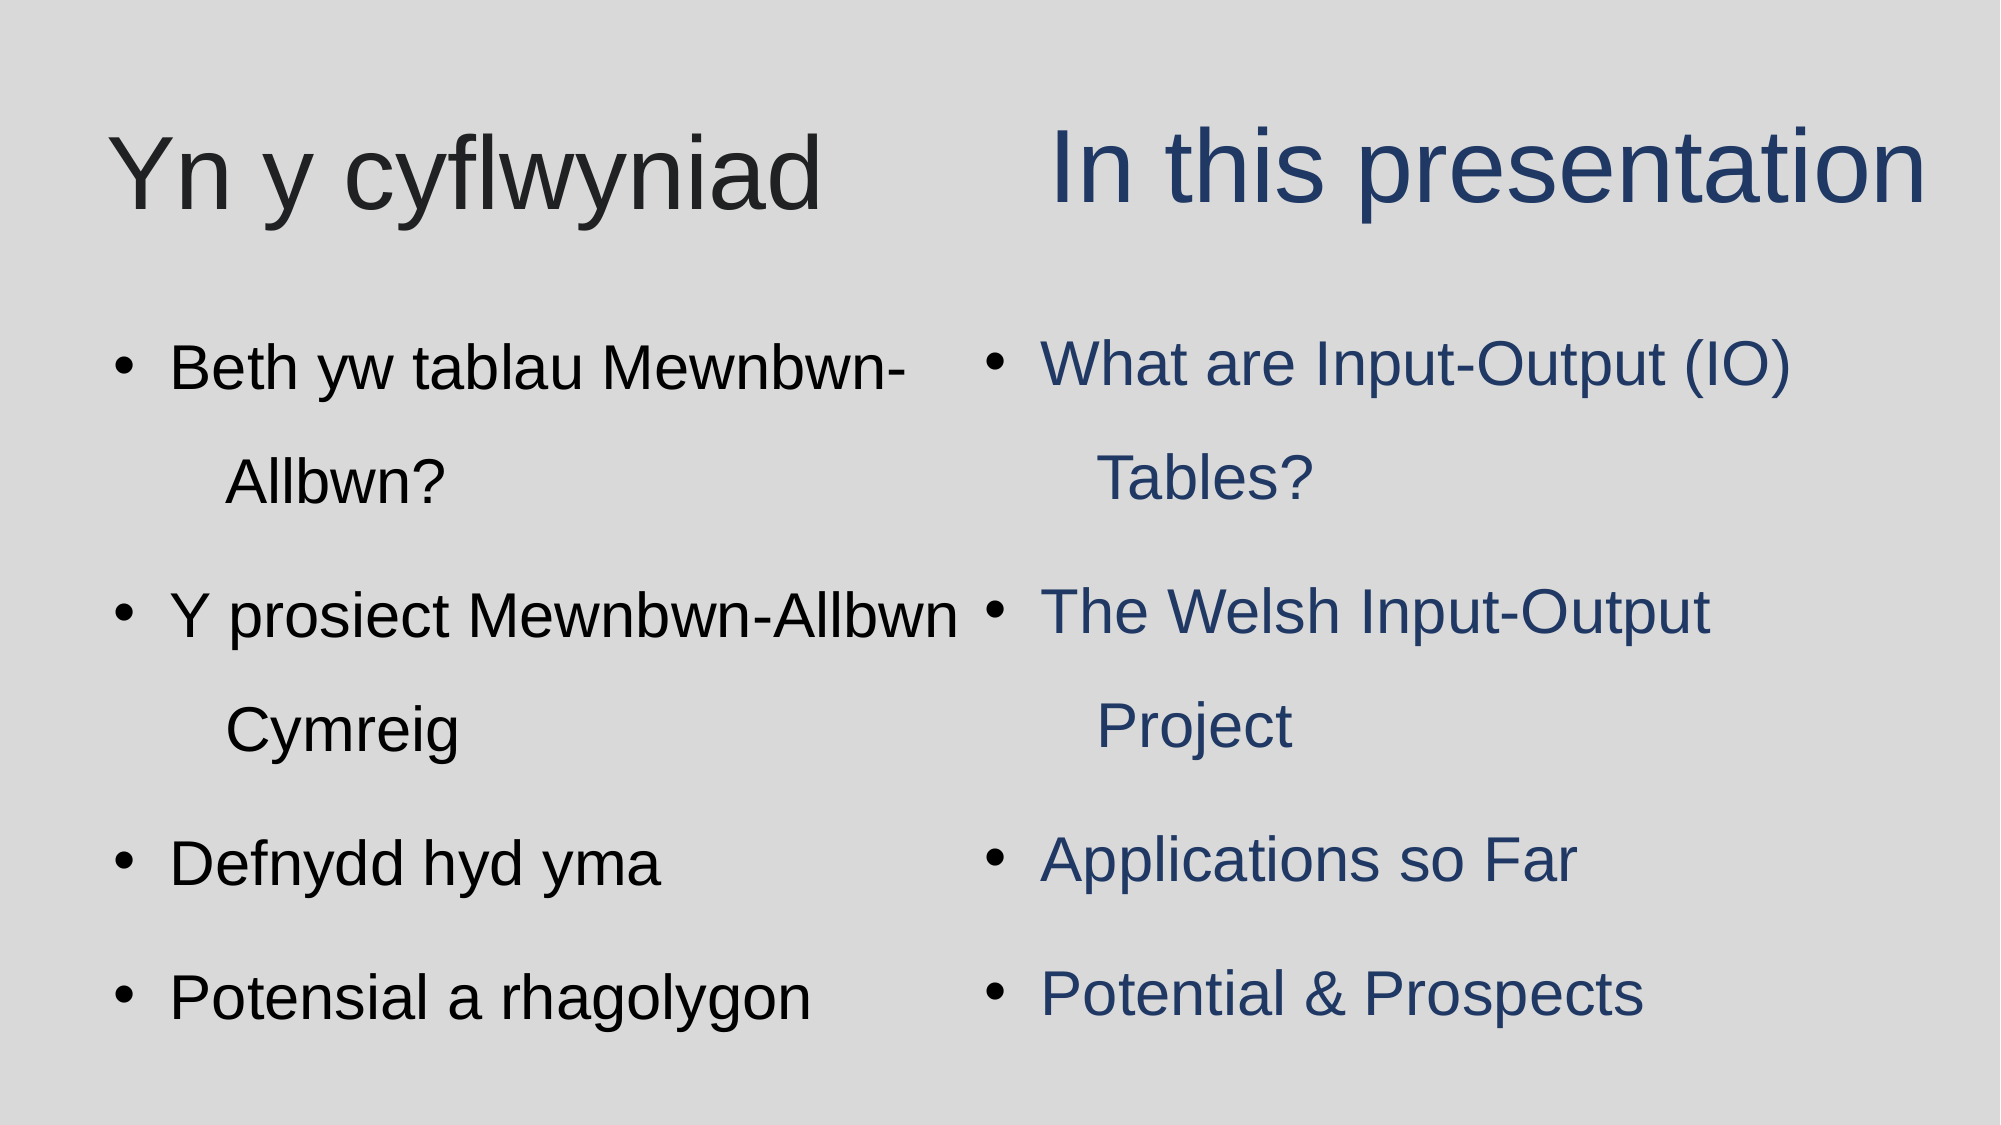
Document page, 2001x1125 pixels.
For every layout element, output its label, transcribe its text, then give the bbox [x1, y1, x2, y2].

list What are Input-Output (IO) Tables? The Welsh Input-Output Project Applications so Far Potential & Prospects [992, 277, 1863, 1041]
text_box Yn y cyflwyniad [90, 66, 1017, 285]
title In this presentation [1033, 59, 1960, 278]
text_box Beth yw tablau Mewnbwn-Allbwn? Y prosiect Mewnbwn-Allbwn Cymreig Defnydd hyd yma Potensial a rhagolygon [95, 285, 992, 1044]
